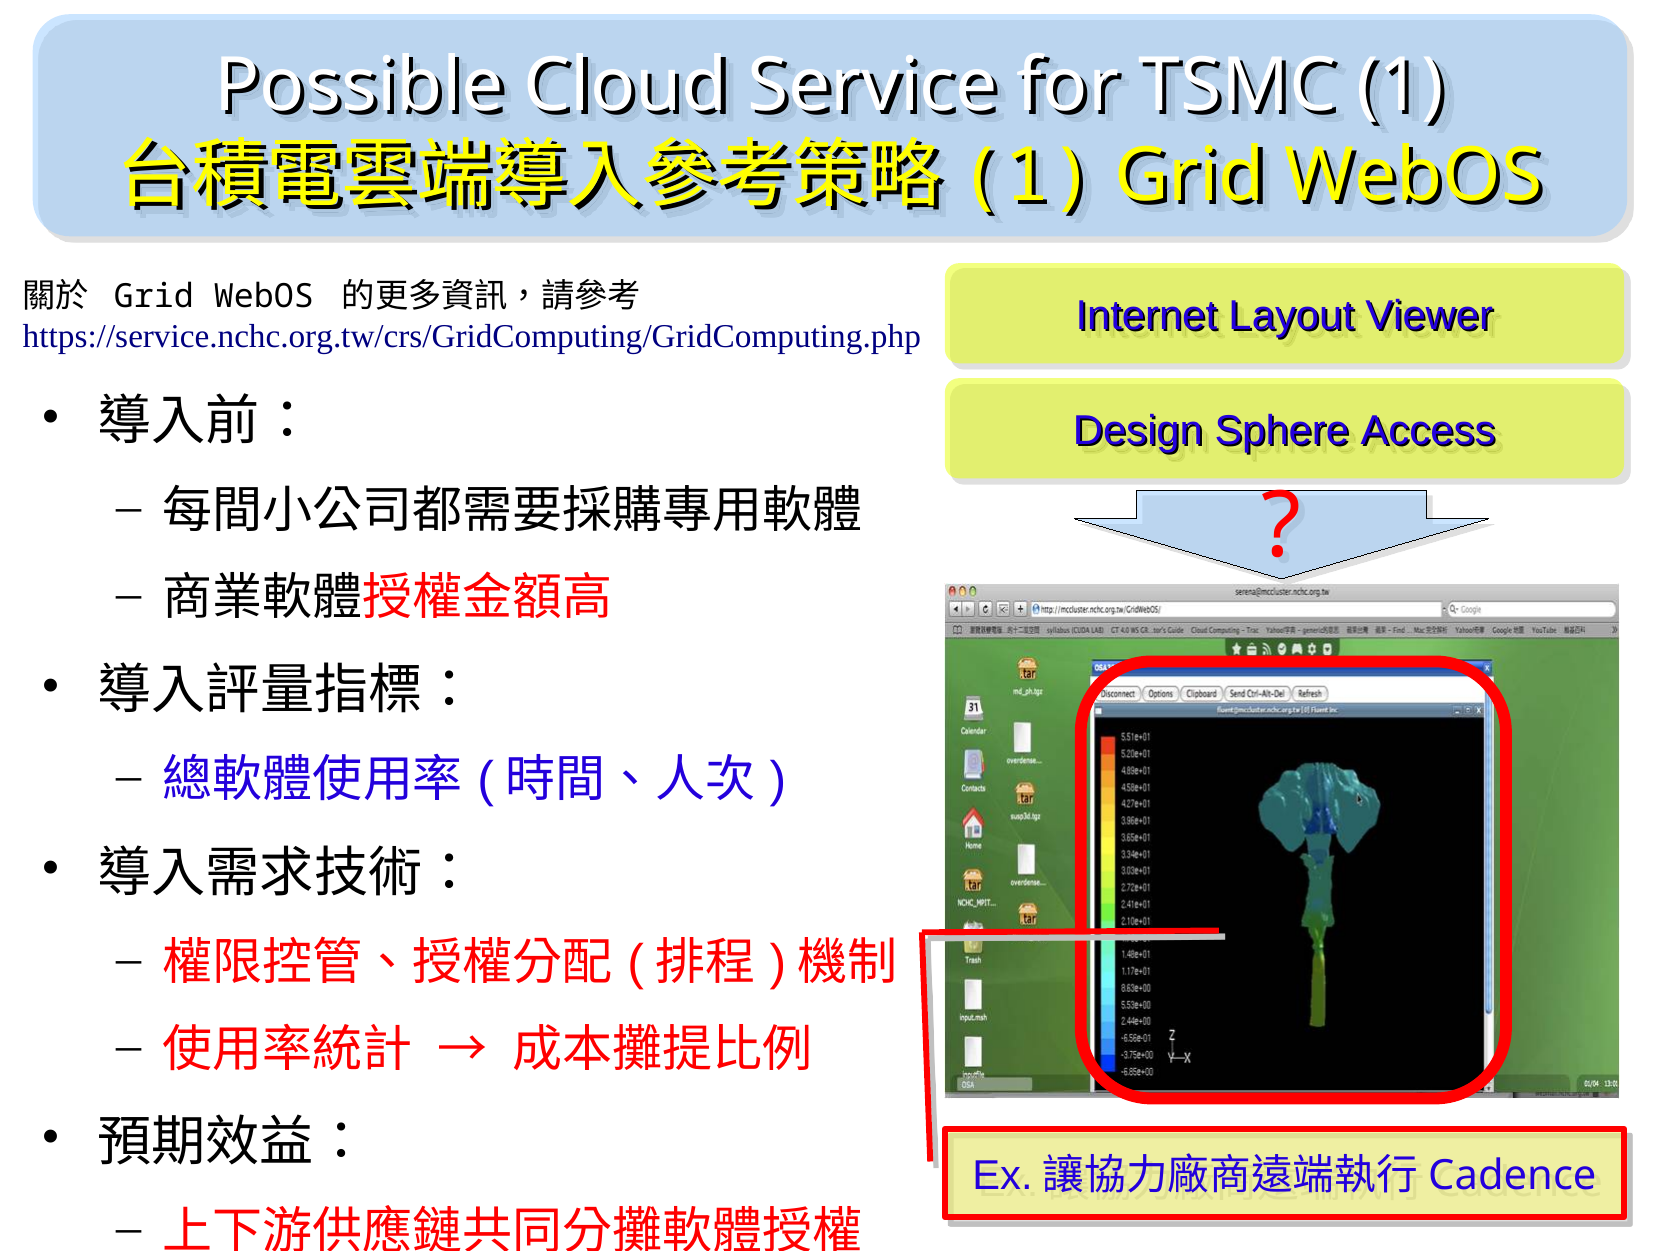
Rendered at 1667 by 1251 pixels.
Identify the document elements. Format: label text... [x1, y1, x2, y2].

text_box 關於 Grid WebOS 的更多資訊，請參考 https://service.nchc.org.tw/crs/GridComputing/GridComputing.php [2, 260, 951, 368]
list 導入前： 每間小公司都需要採購專用軟體 商業軟體授權金額高 導入評量指標： 總軟體使用率(時間、人次) 導入需求技術： 權限控管、授權分配(排程)機制 使用率統計 → 成本攤提比例 預期效益： 上下游供應鏈共同分攤軟體授權 協同驗證設計與製程可行性 [40, 376, 910, 1217]
picture [944, 932, 1120, 1099]
text_box Possible Cloud Service for TSMC (1) 台積電雲端導入參考策略(1) Grid WebOS [32, 14, 1628, 237]
text_box Ex.讓協力廠商遠端執行Cadence [945, 1129, 1624, 1217]
text_box Design Sphere Access [944, 378, 1625, 479]
picture [944, 583, 1620, 1099]
text_box Internet Layout Viewer [951, 263, 1625, 364]
text_box ? [1074, 490, 1489, 579]
picture [1087, 668, 1500, 1092]
